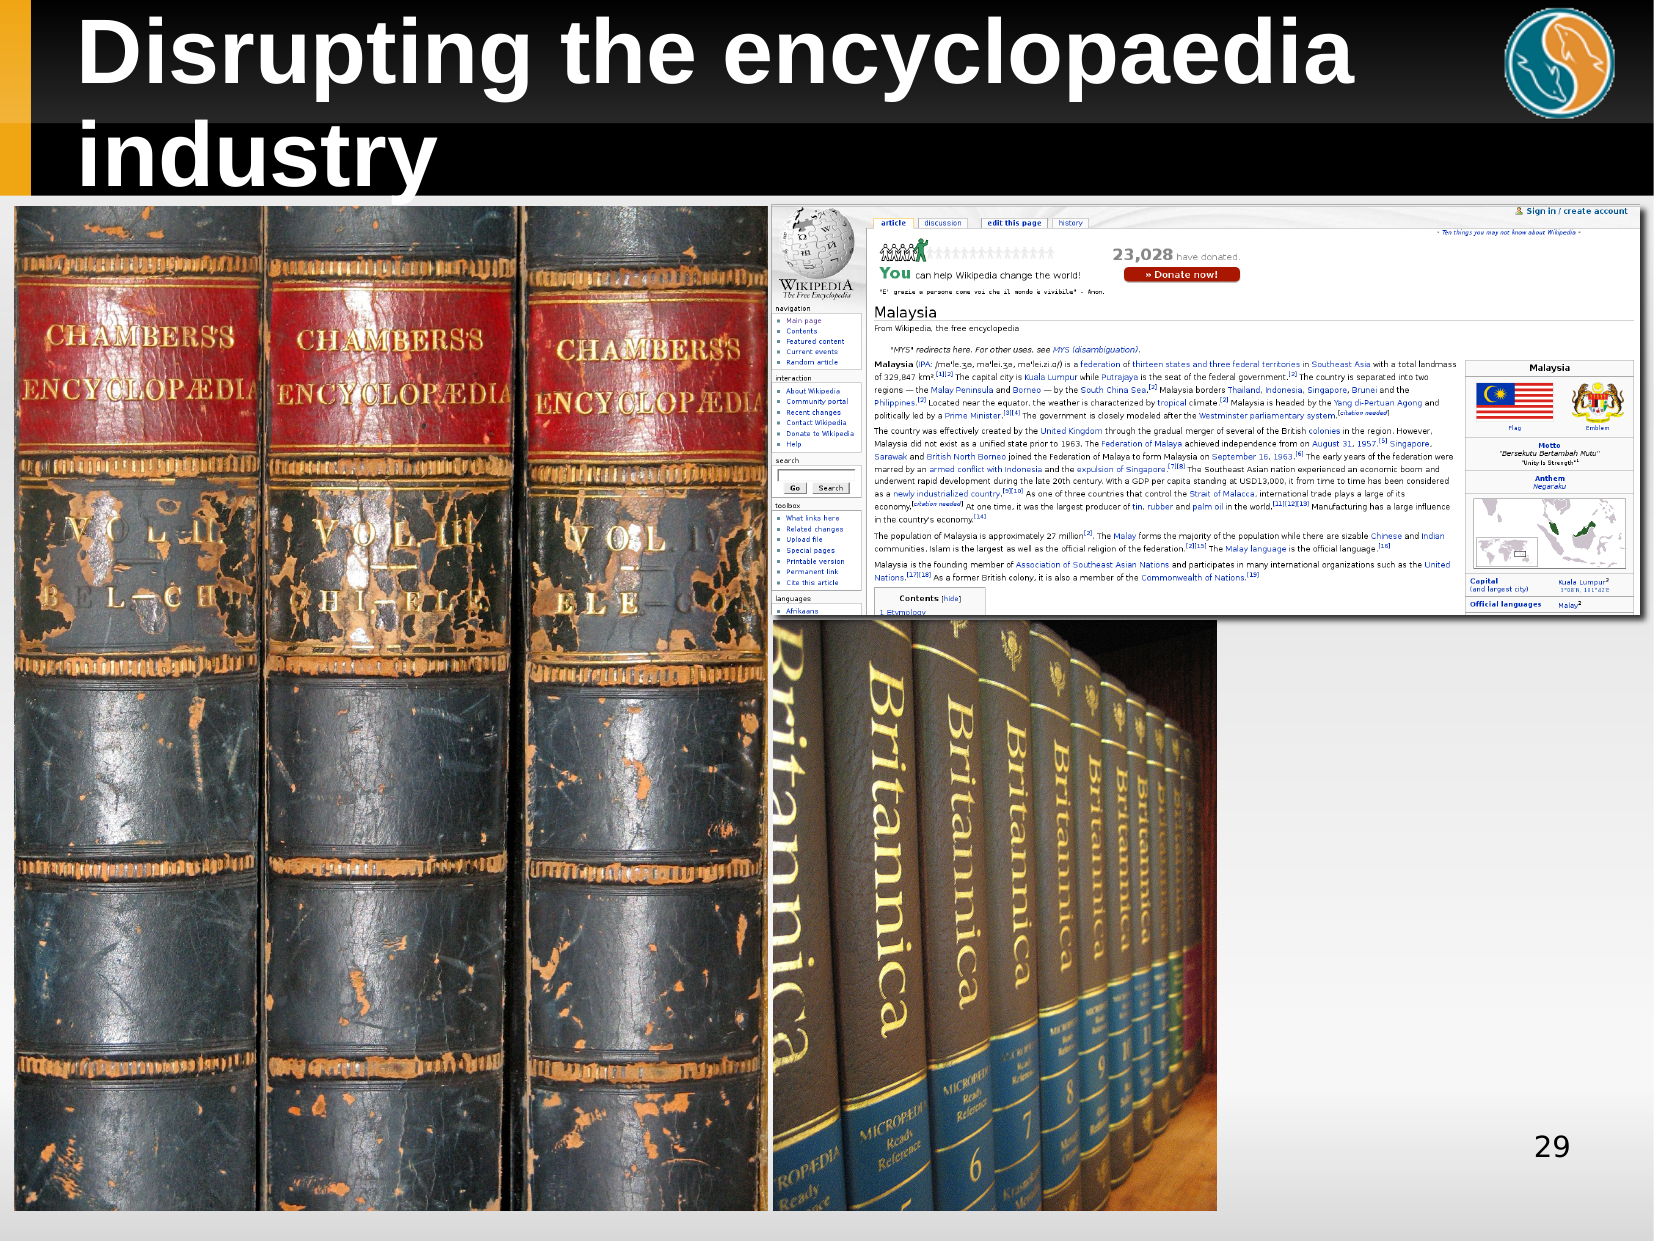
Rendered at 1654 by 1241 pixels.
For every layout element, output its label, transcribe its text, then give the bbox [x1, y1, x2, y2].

title Disrupting the encyclopaedia industry [76, 1, 1565, 206]
picture [0, 0, 1654, 1241]
